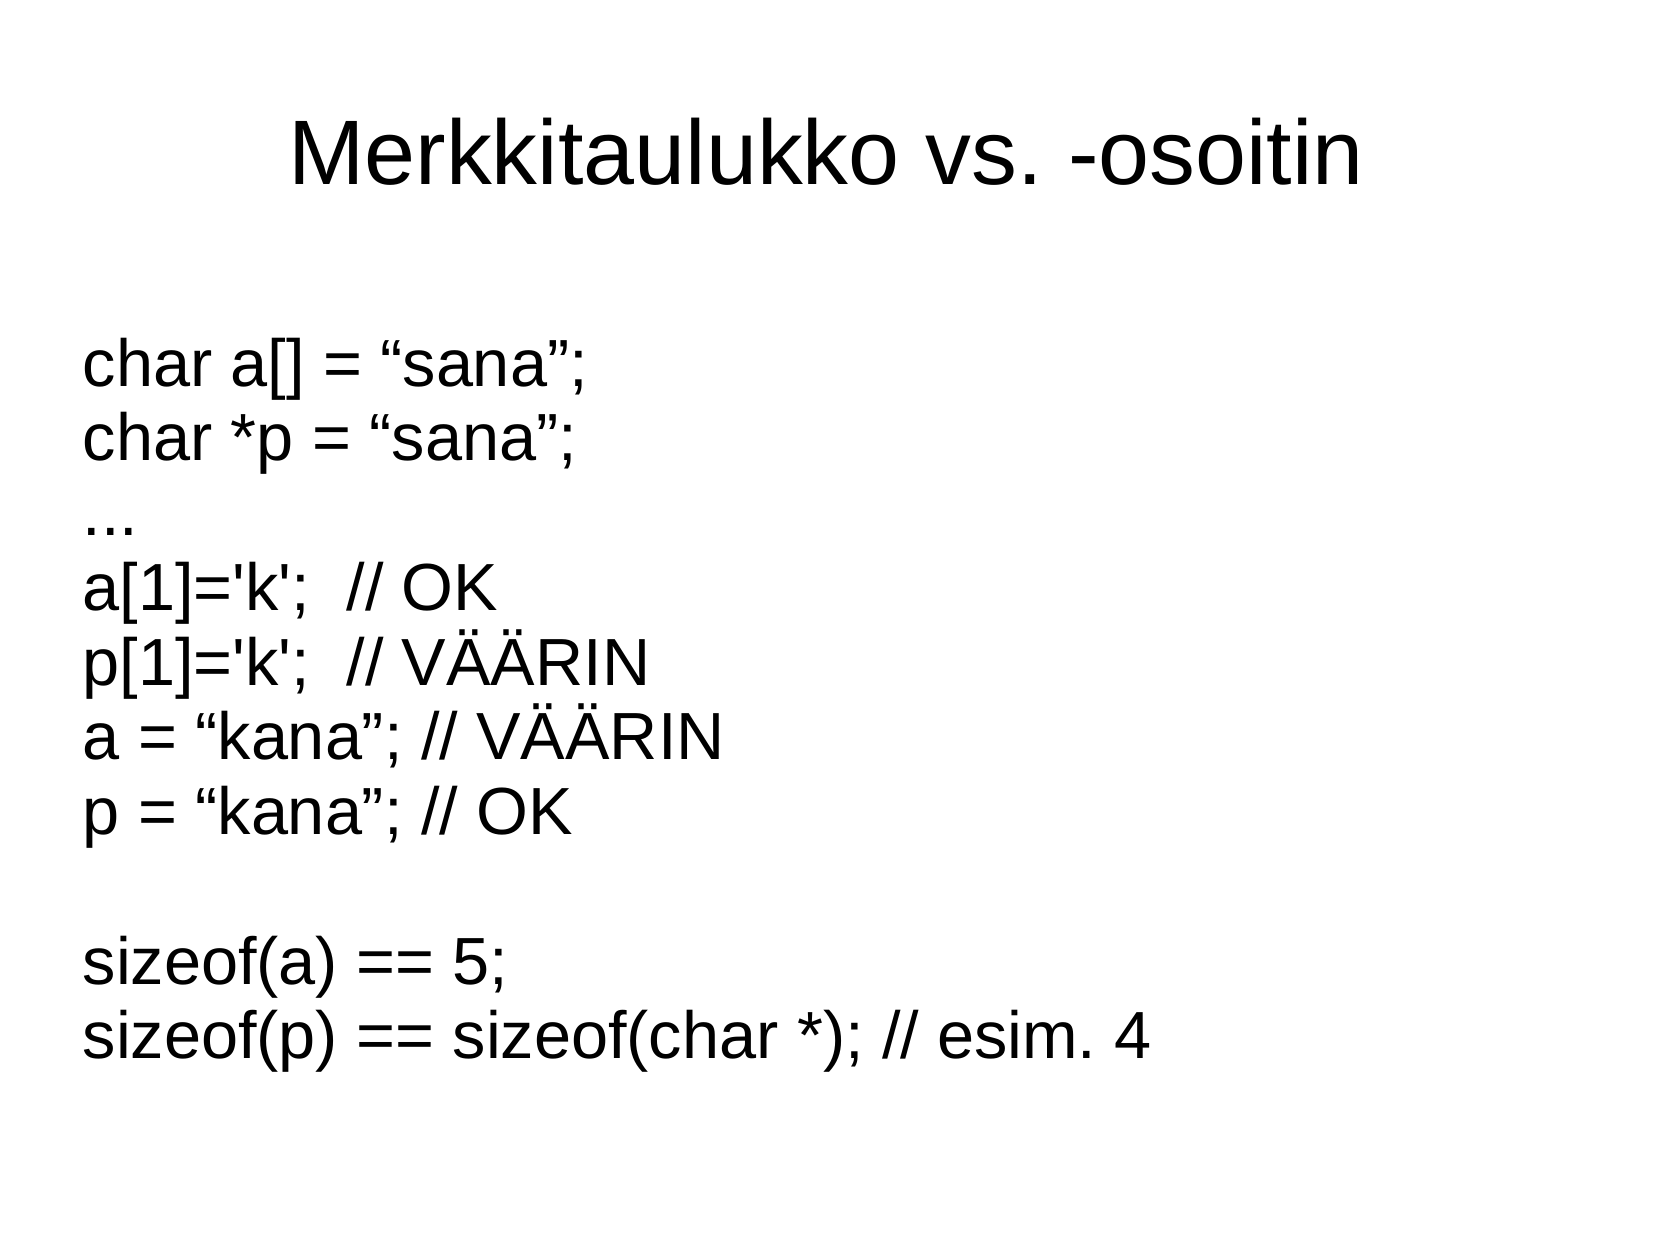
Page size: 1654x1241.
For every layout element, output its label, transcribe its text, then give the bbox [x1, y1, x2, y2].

subtitle char a[] = “sana”; char *p = “sana”; ... a[1]='k'; // OK p[1]='k'; // VÄÄRIN a = “kana”; // VÄÄRIN p = “kana”; // OK sizeof(a) == 5; sizeof(p) == sizeof(char *); // esim. 4 [82, 297, 1571, 1102]
title Merkkitaulukko vs. -osoitin [82, 56, 1571, 250]
